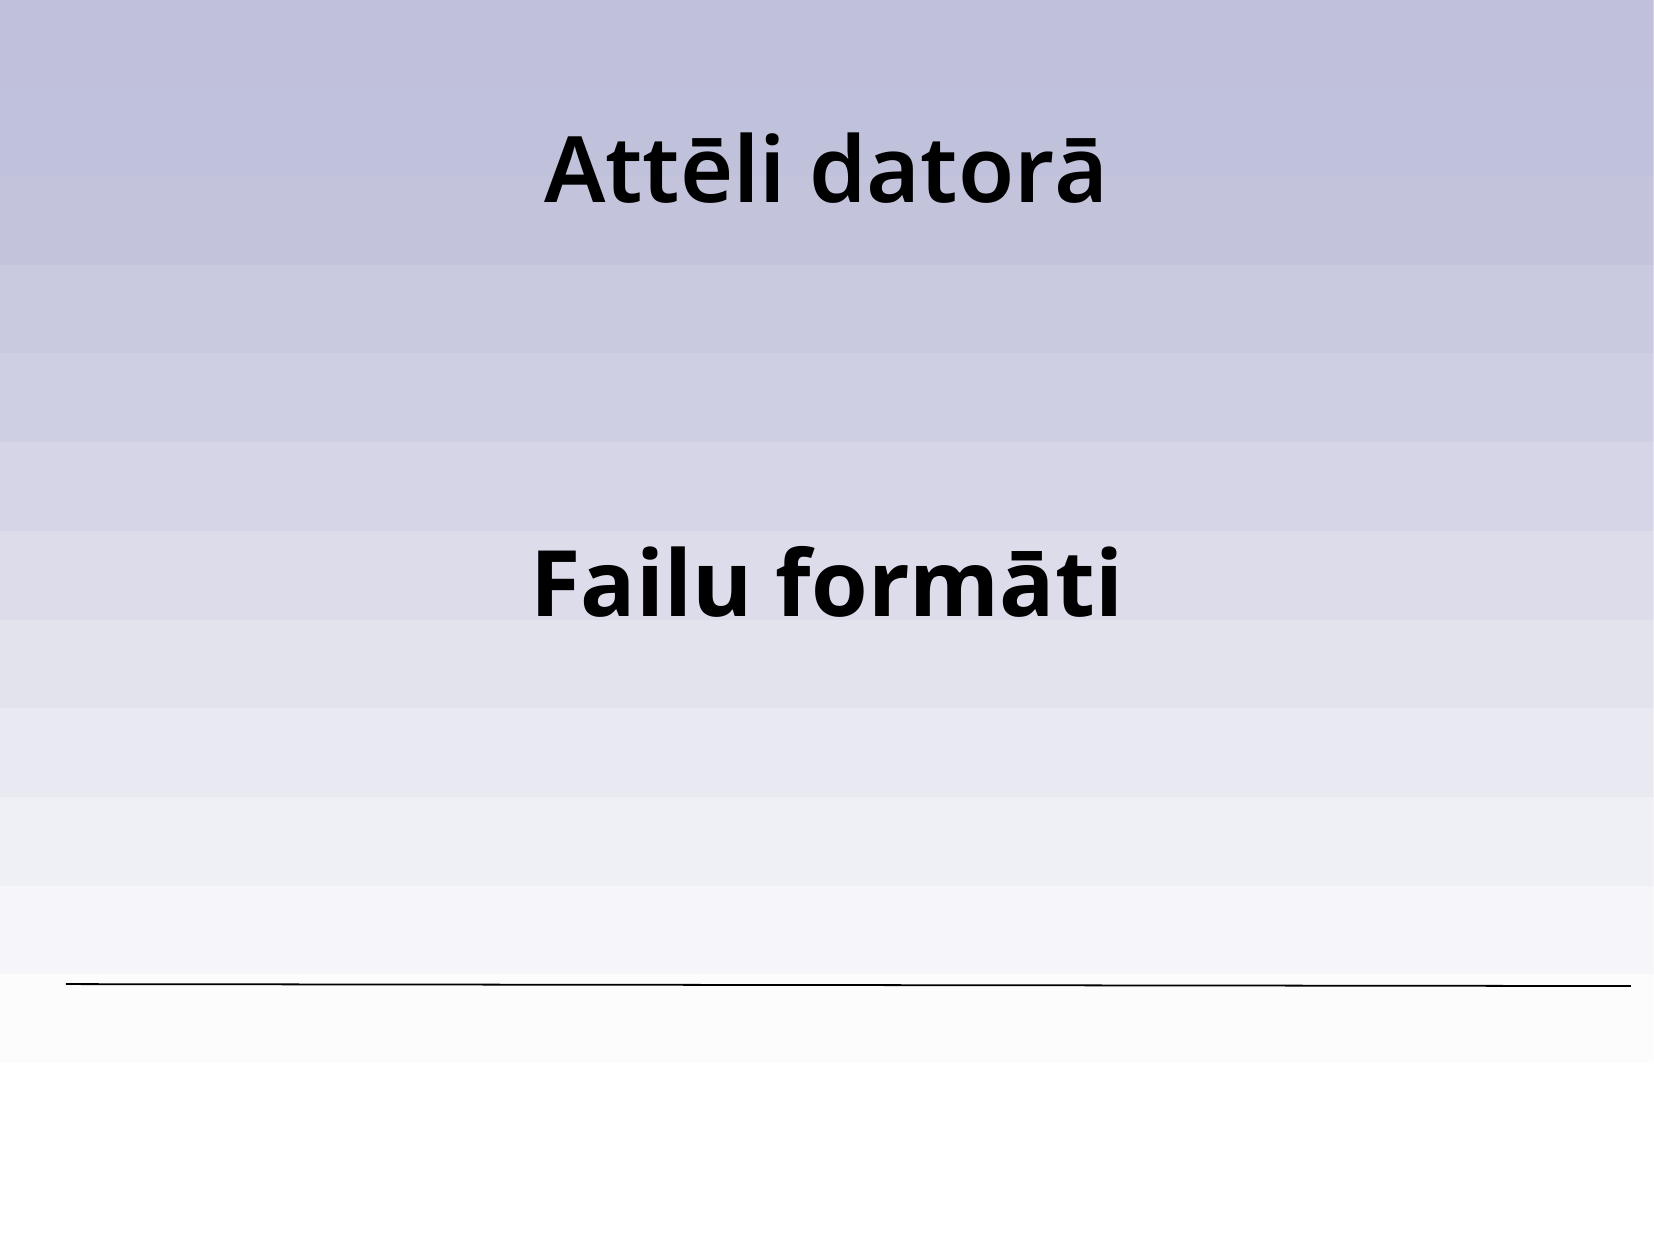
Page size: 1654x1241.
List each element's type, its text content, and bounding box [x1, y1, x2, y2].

picture [0, 0, 1654, 1241]
title Failu formāti [177, 314, 1477, 849]
